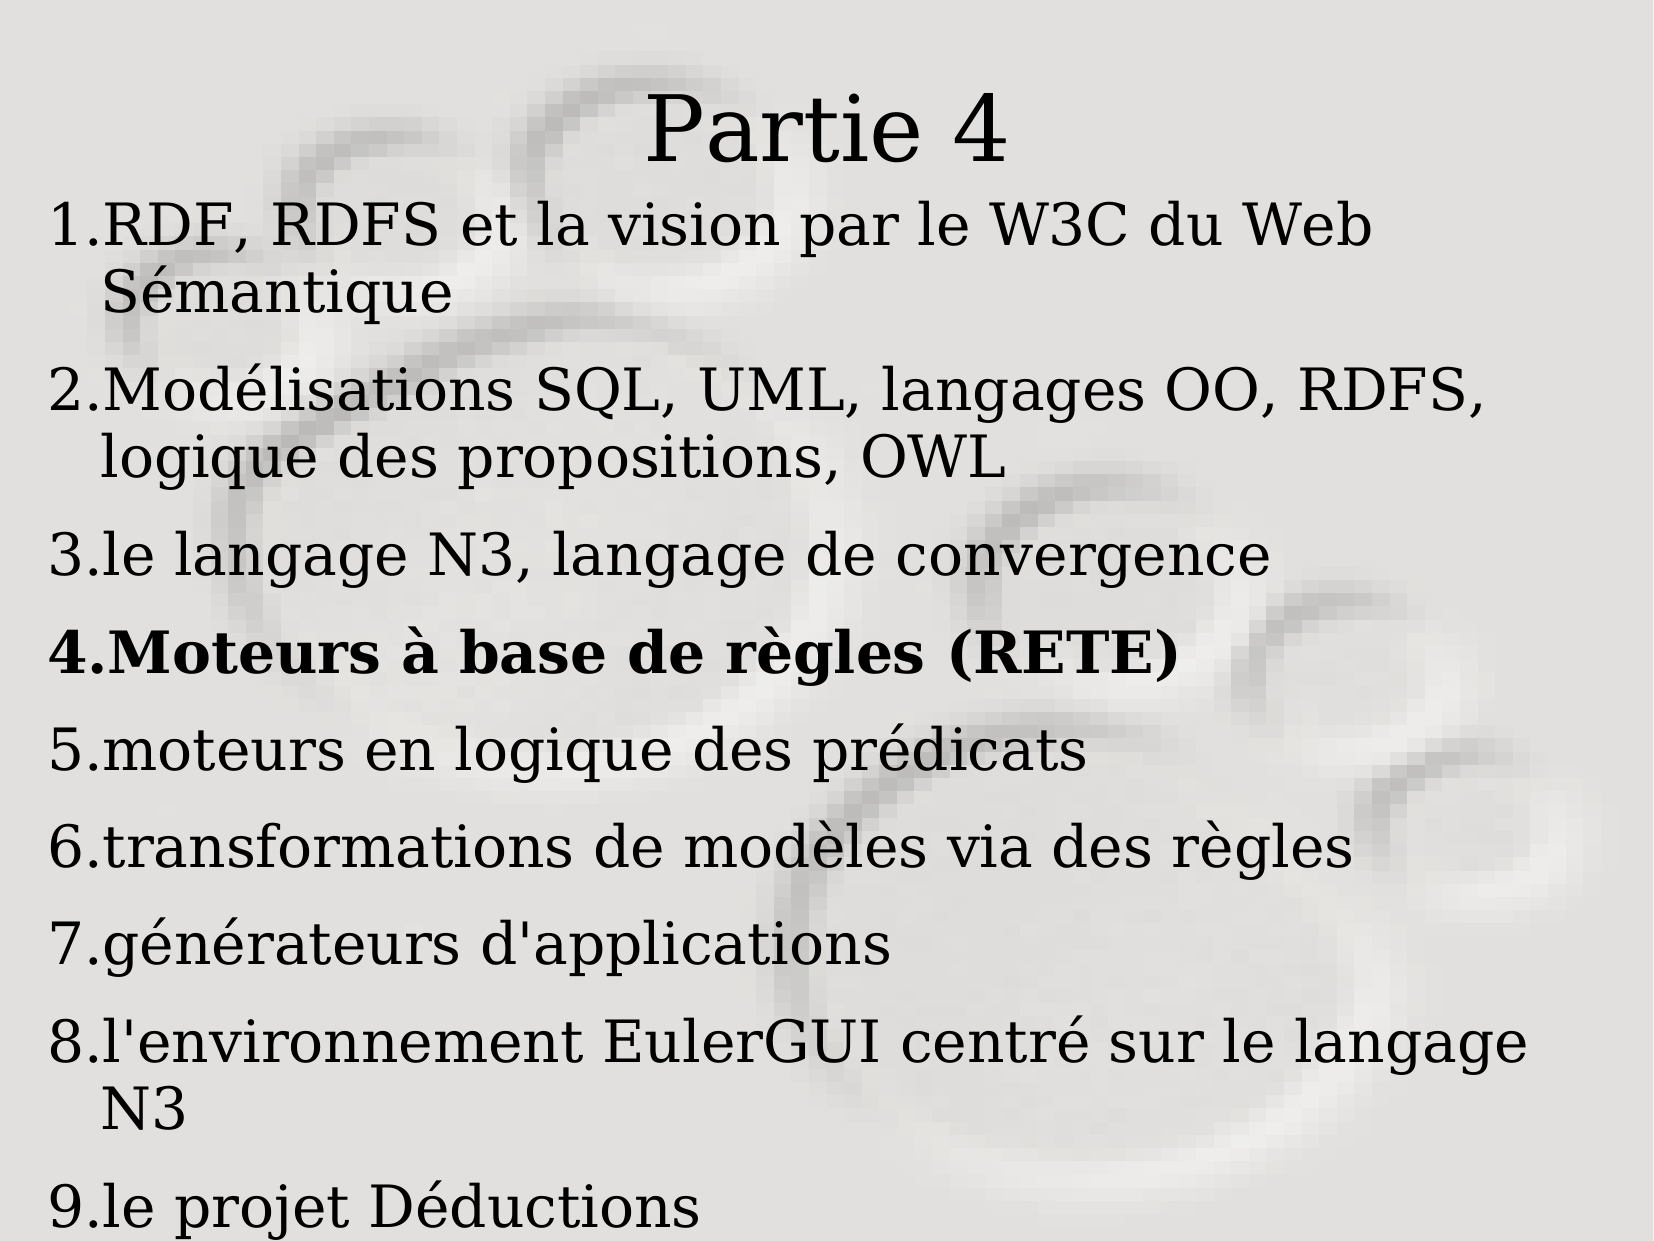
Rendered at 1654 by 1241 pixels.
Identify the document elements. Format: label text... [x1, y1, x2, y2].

picture [0, 0, 1654, 1241]
list RDF, RDFS et la vision par le W3C du Web Sémantique Modélisations SQL, UML, langages OO, RDFS, logique des propositions, OWL le langage N3, langage de convergence Moteurs à base de règles (RETE) moteurs en logique des prédicats transformations de modèles via des règles générateurs d'applications l'environnement EulerGUI centré sur le langage N3 le projet Déductions [29, 191, 1565, 1241]
title Partie 4 [121, 25, 1534, 191]
